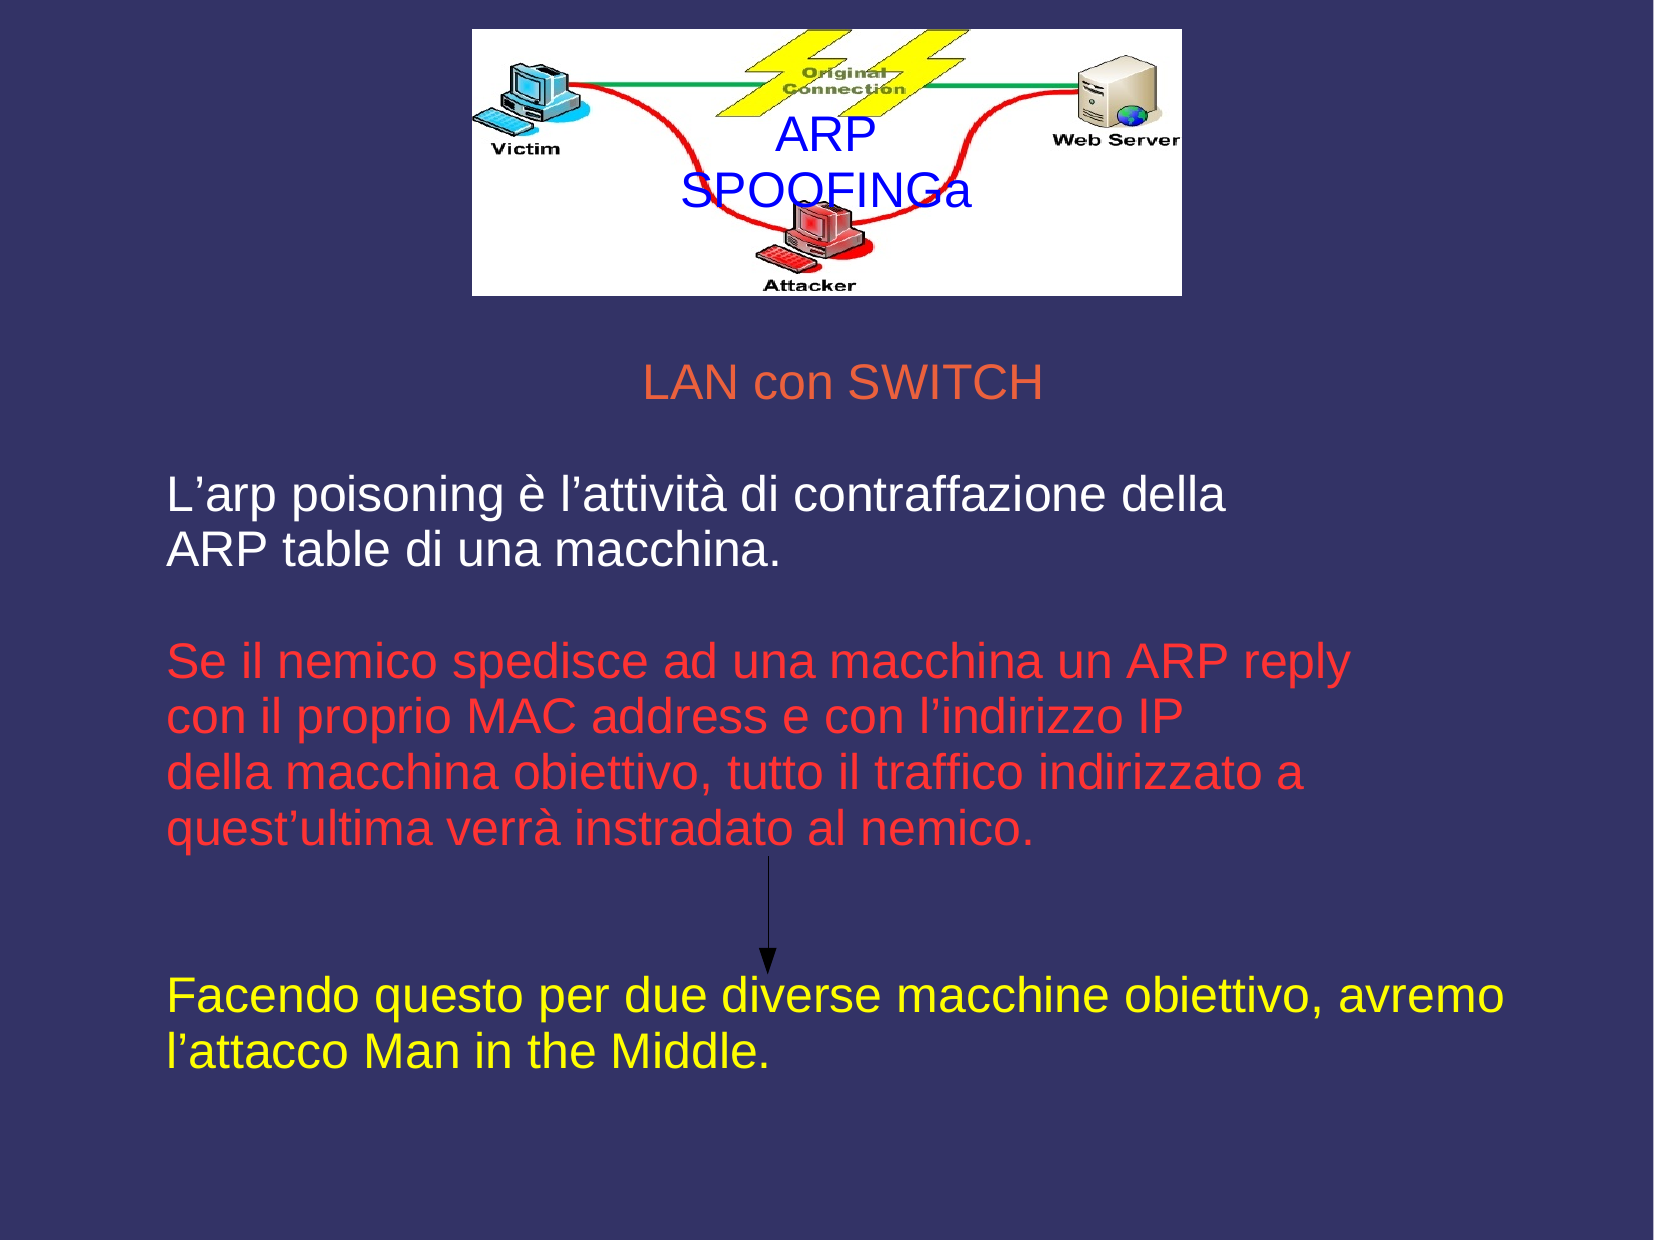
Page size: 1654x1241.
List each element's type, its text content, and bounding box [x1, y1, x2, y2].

picture [472, 29, 1182, 296]
text_box LAN con SWITCH L’arp poisoning è l’attività di contraffazione della ARP table di una macchina. Se il nemico spedisce ad una macchina un ARP reply con il proprio MAC address e con l’indirizzo IP della macchina obiettivo, tutto il traffico indirizzato a quest’ultima verrà instradato al nemico. Facendo questo per due diverse macchine obiettivo, avremo l’attacco Man in the Middle. [166, 354, 1506, 1080]
